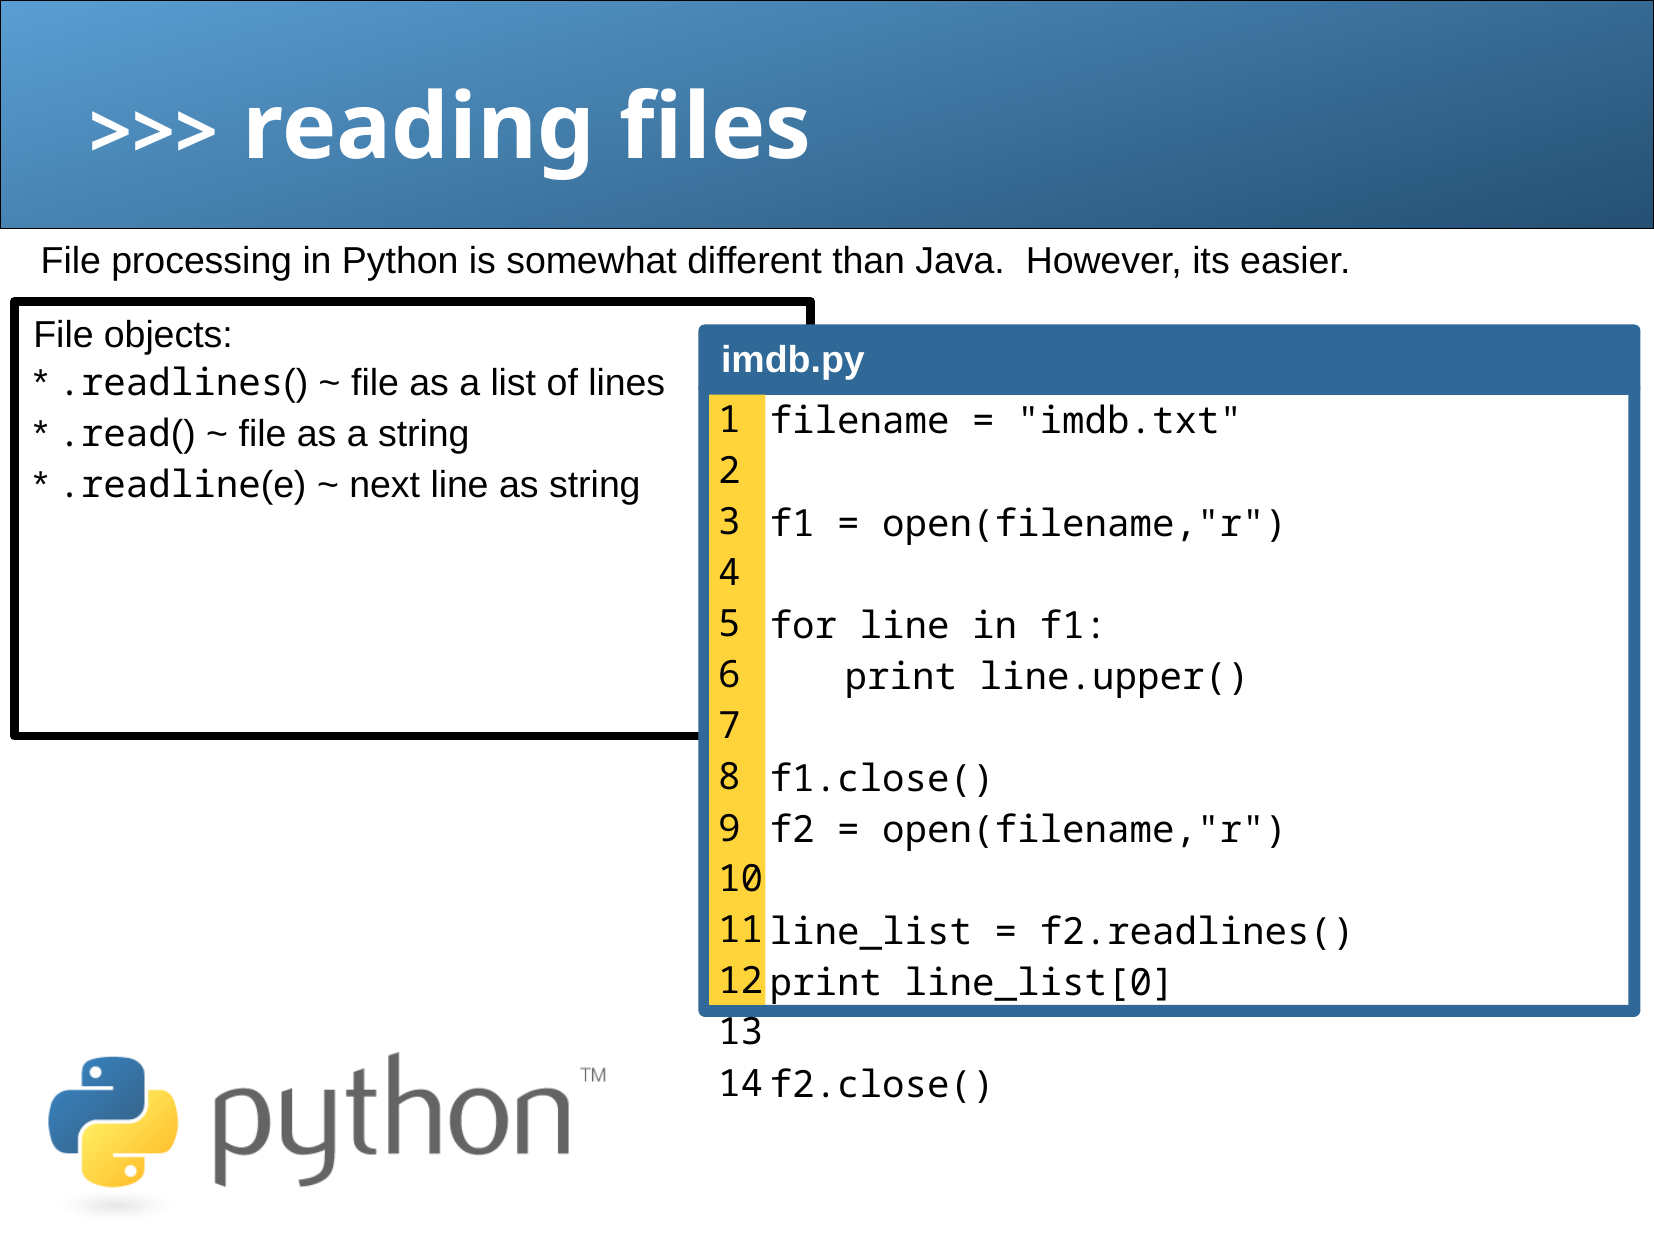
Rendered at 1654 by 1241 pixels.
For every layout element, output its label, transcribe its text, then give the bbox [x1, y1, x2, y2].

text_box filename = "imdb.txt" f1 = open(filename,"r") for line in f1: print line.upper() f1.close() f2 = open(filename,"r") line_list = f2.readlines() print line_list[0] f2.close() [779, 395, 1628, 868]
text_box [0, 0, 1654, 229]
picture [0, 1018, 660, 1241]
text_box imdb.py [706, 333, 1285, 391]
text_box File objects: * .readlines() ~ file as a list of lines * .read() ~ file as a string * .readline(e) ~ next line as string [14, 301, 811, 737]
text_box File processing in Python is somewhat different than Java. However, its easier. [25, 232, 1427, 290]
text_box >>> reading files [75, 53, 1576, 181]
text_box [709, 993, 766, 1005]
text_box [704, 330, 1635, 389]
text_box 1 2 3 4 5 6 7 8 9 10 11 12 13 14 [703, 385, 779, 993]
